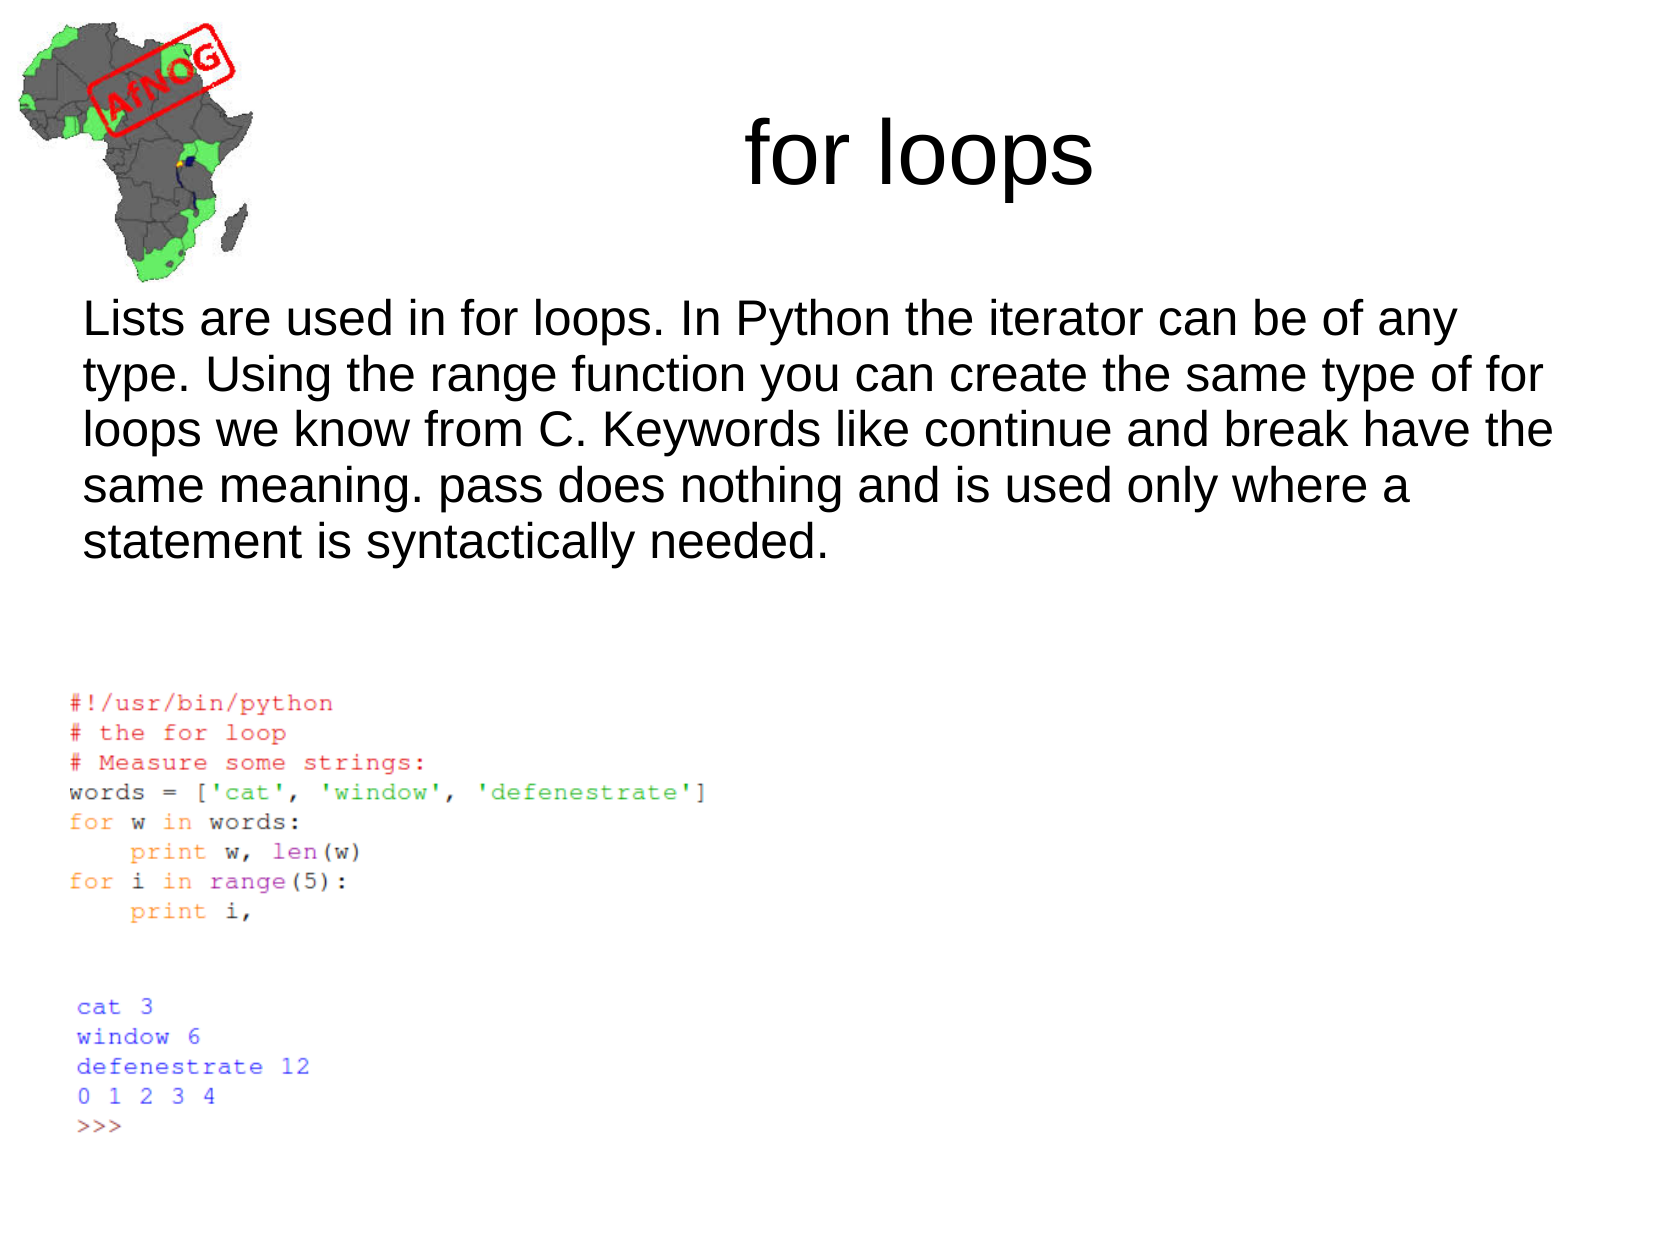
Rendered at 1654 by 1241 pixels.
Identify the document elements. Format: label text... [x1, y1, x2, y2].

picture [70, 687, 746, 946]
list Lists are used in for loops. In Python the iterator can be of any type. Using the range function you can create the same type of for loops we know from C. Keywords like continue and break have the same meaning. pass does nothing and is used only where a statement is syntactically needed. [82, 290, 1571, 1010]
title for loops [270, 49, 1571, 257]
picture [9, 0, 259, 291]
picture [75, 989, 357, 1156]
